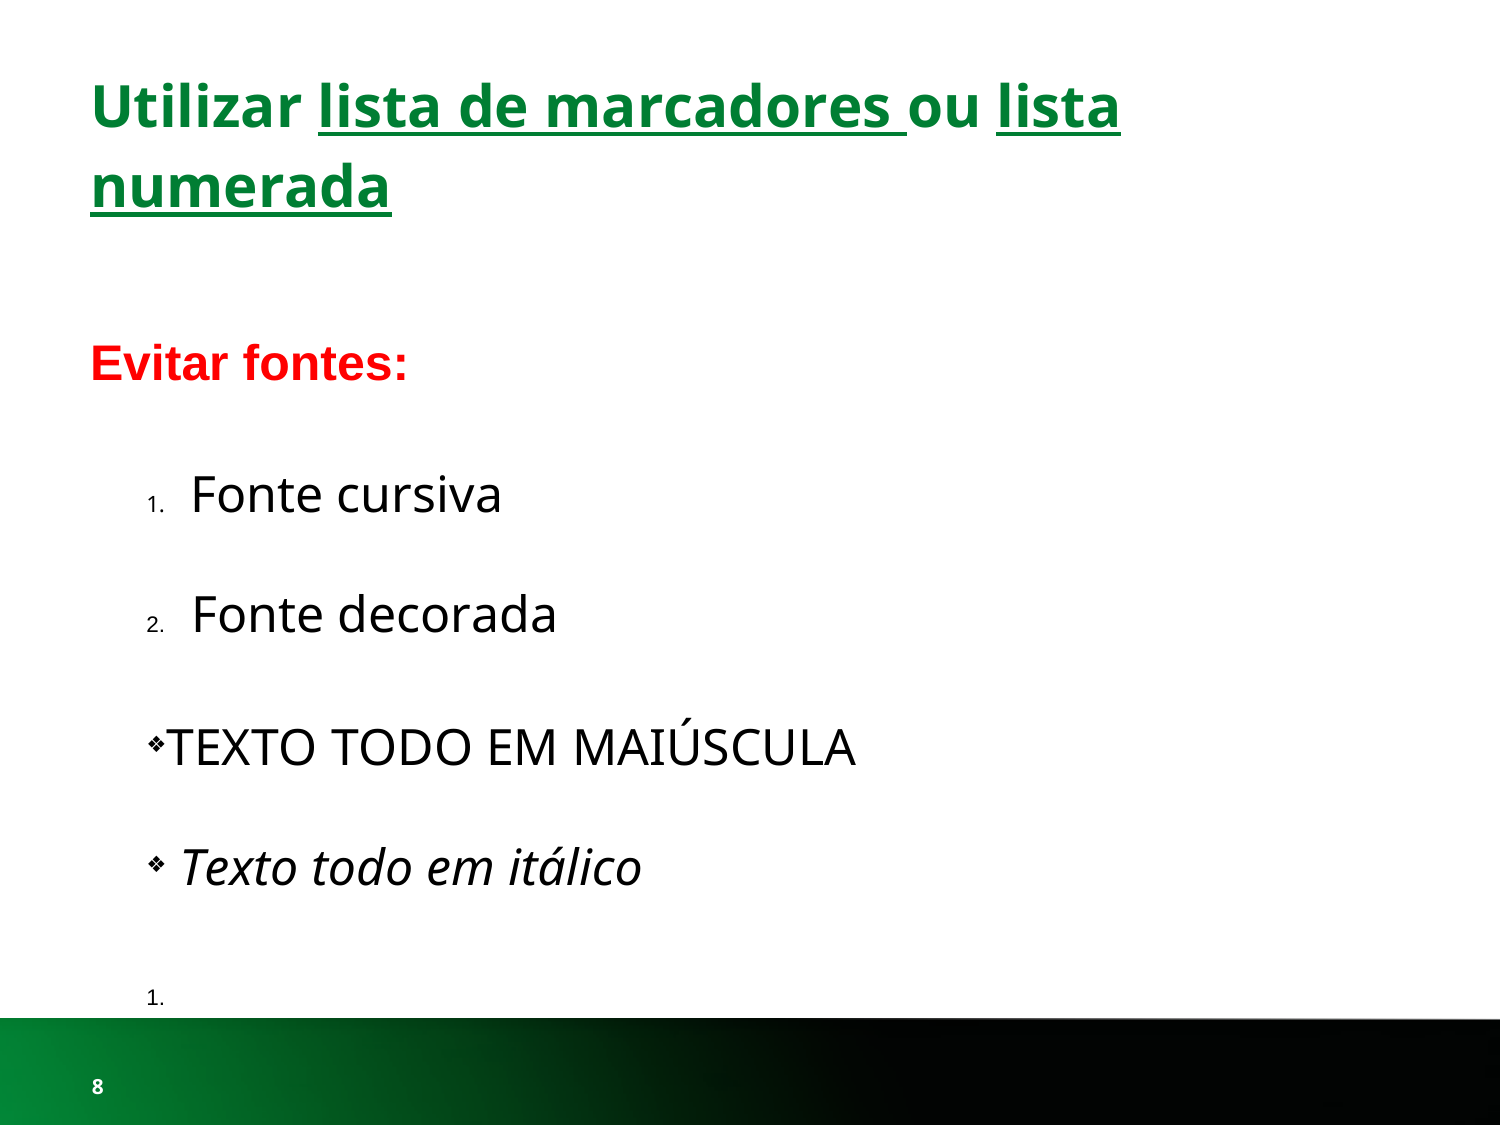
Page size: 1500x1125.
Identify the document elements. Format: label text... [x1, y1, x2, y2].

list Evitar fontes: Fonte cursiva Fonte decorada TEXTO TODO EM MAIÚSCULA Texto todo em itálico [75, 262, 1426, 1005]
picture [0, 1018, 1500, 1125]
title Utilizar lista de marcadores ou lista numerada [75, 45, 1426, 233]
